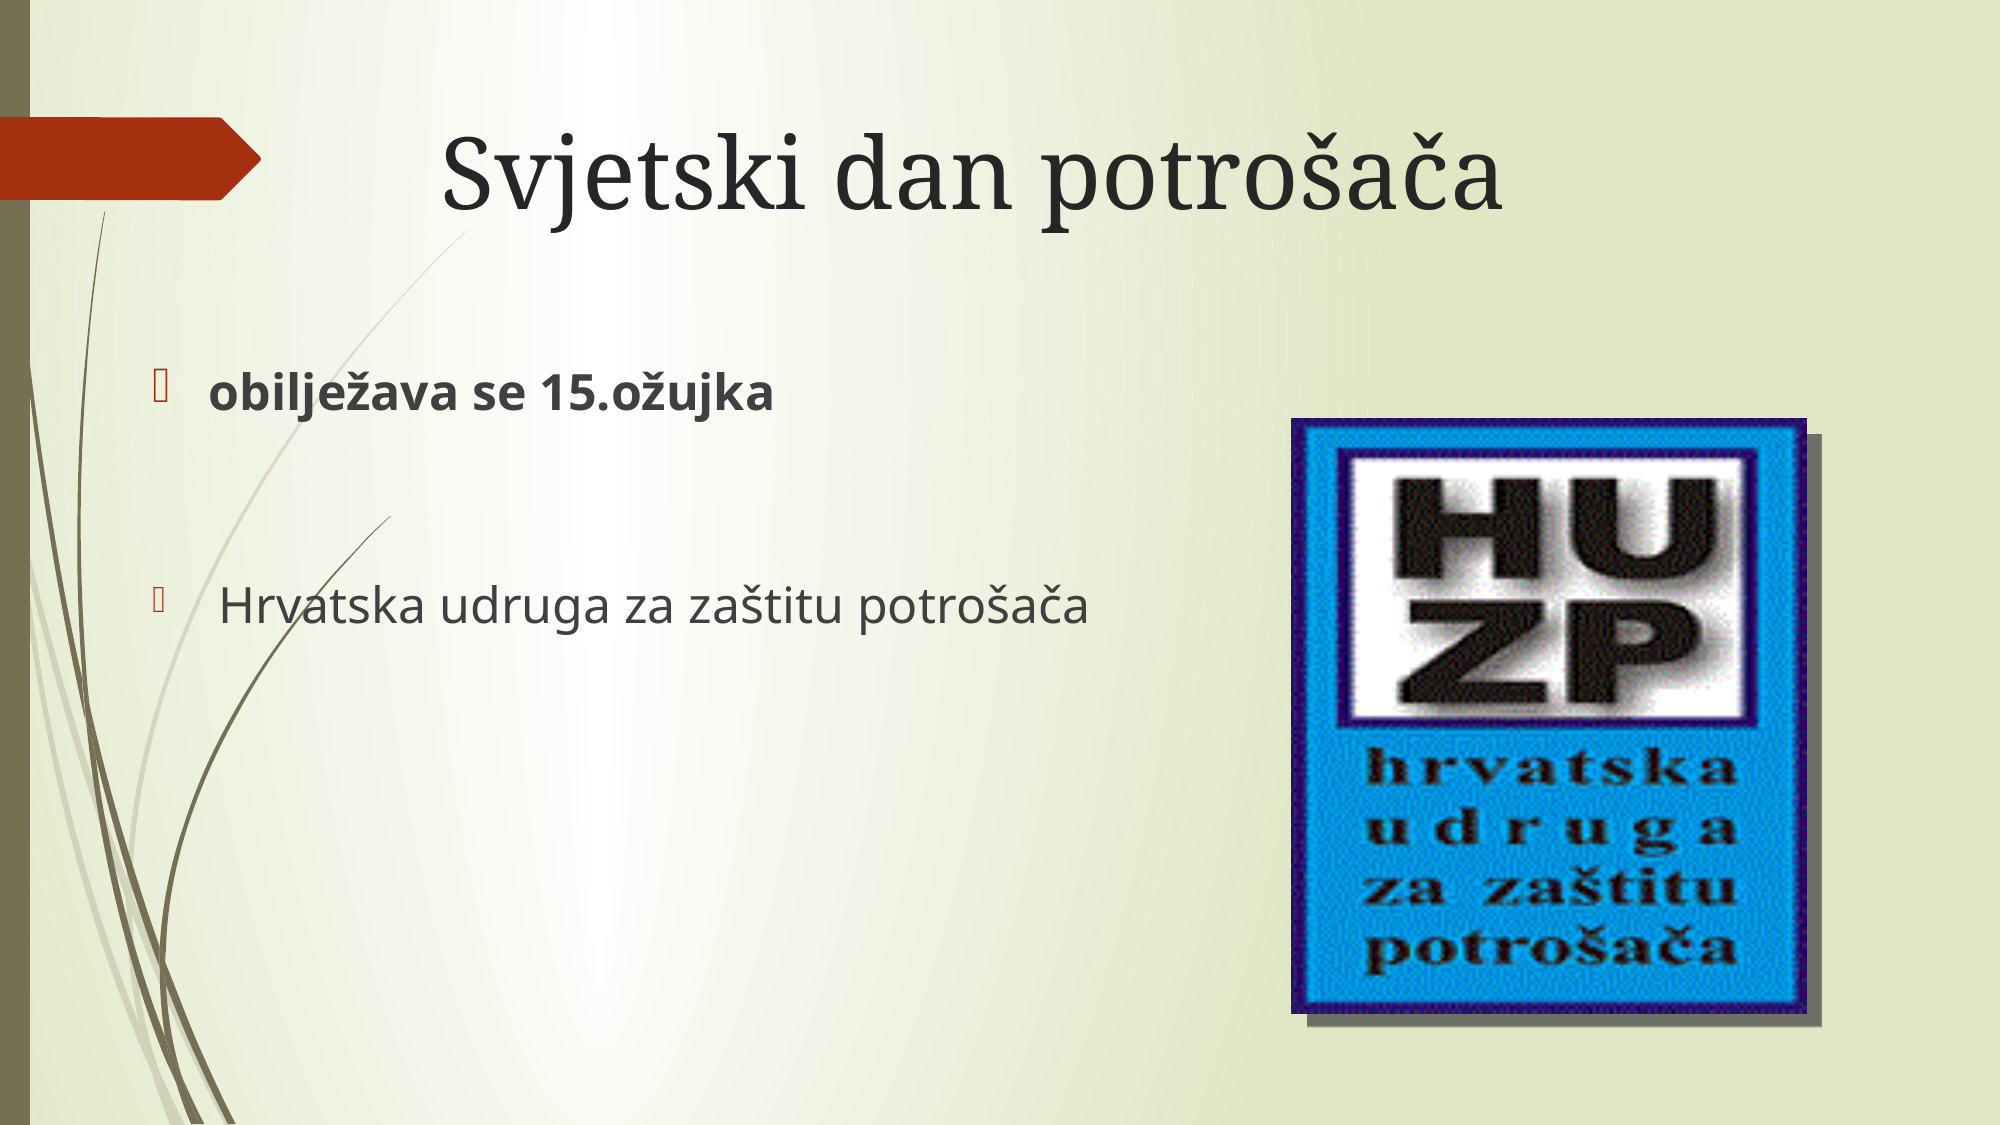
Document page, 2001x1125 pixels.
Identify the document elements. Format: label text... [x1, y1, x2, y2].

list obilježava se 15.ožujka Hrvatska udruga za zaštitu potrošača [137, 353, 1863, 1014]
title Svjetski dan potrošača [425, 102, 1888, 313]
picture [1291, 418, 1807, 1014]
